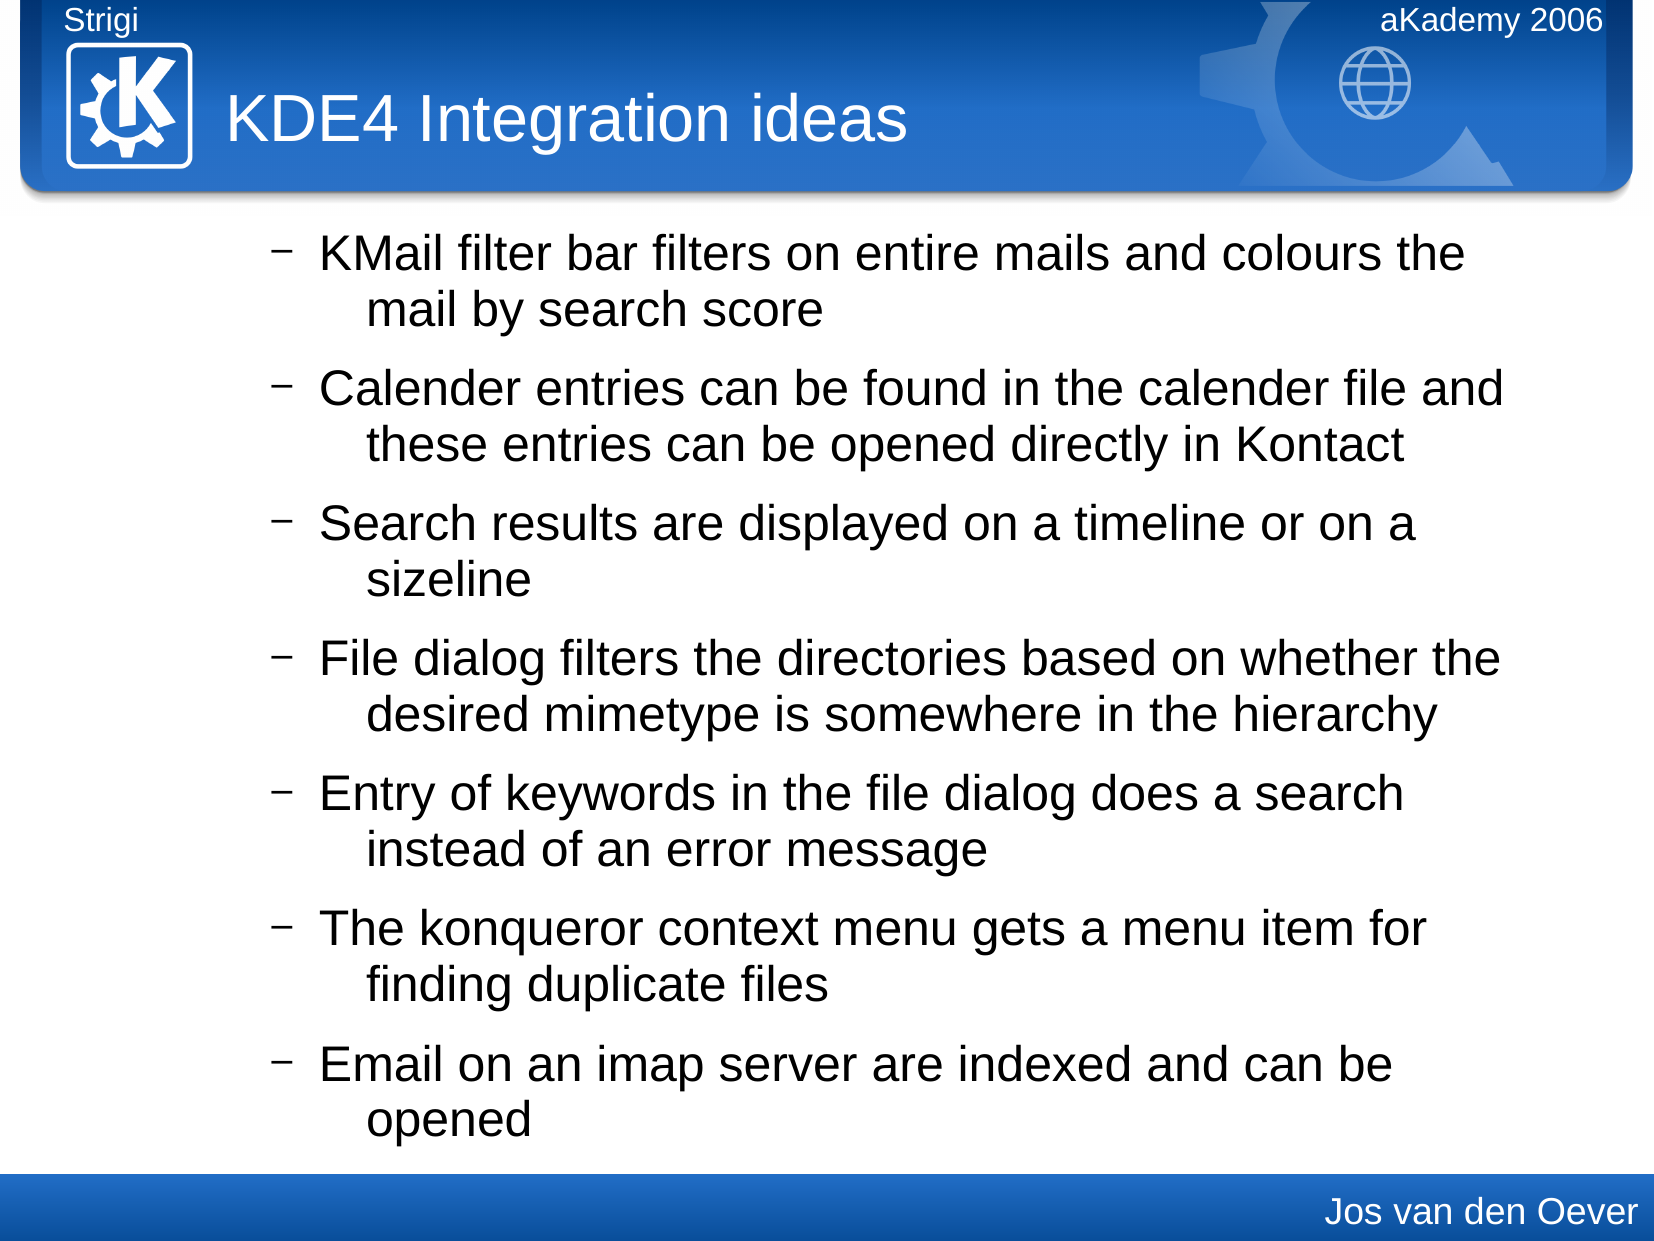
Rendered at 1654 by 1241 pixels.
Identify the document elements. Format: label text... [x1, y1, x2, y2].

list KMail filter bar filters on entire mails and colours the mail by search score Calender entries can be found in the calender file and these entries can be opened directly in Kontact Search results are displayed on a timeline or on a sizeline File dialog filters the directories based on whether the desired mimetype is somewhere in the hierarchy Entry of keywords in the file dialog does a search instead of an error message The konqueror context menu gets a menu item for finding duplicate files Email on an imap server are indexed and can be opened [82, 225, 1571, 1111]
title KDE4 Integration ideas [225, 49, 1571, 188]
picture [0, 0, 1652, 216]
